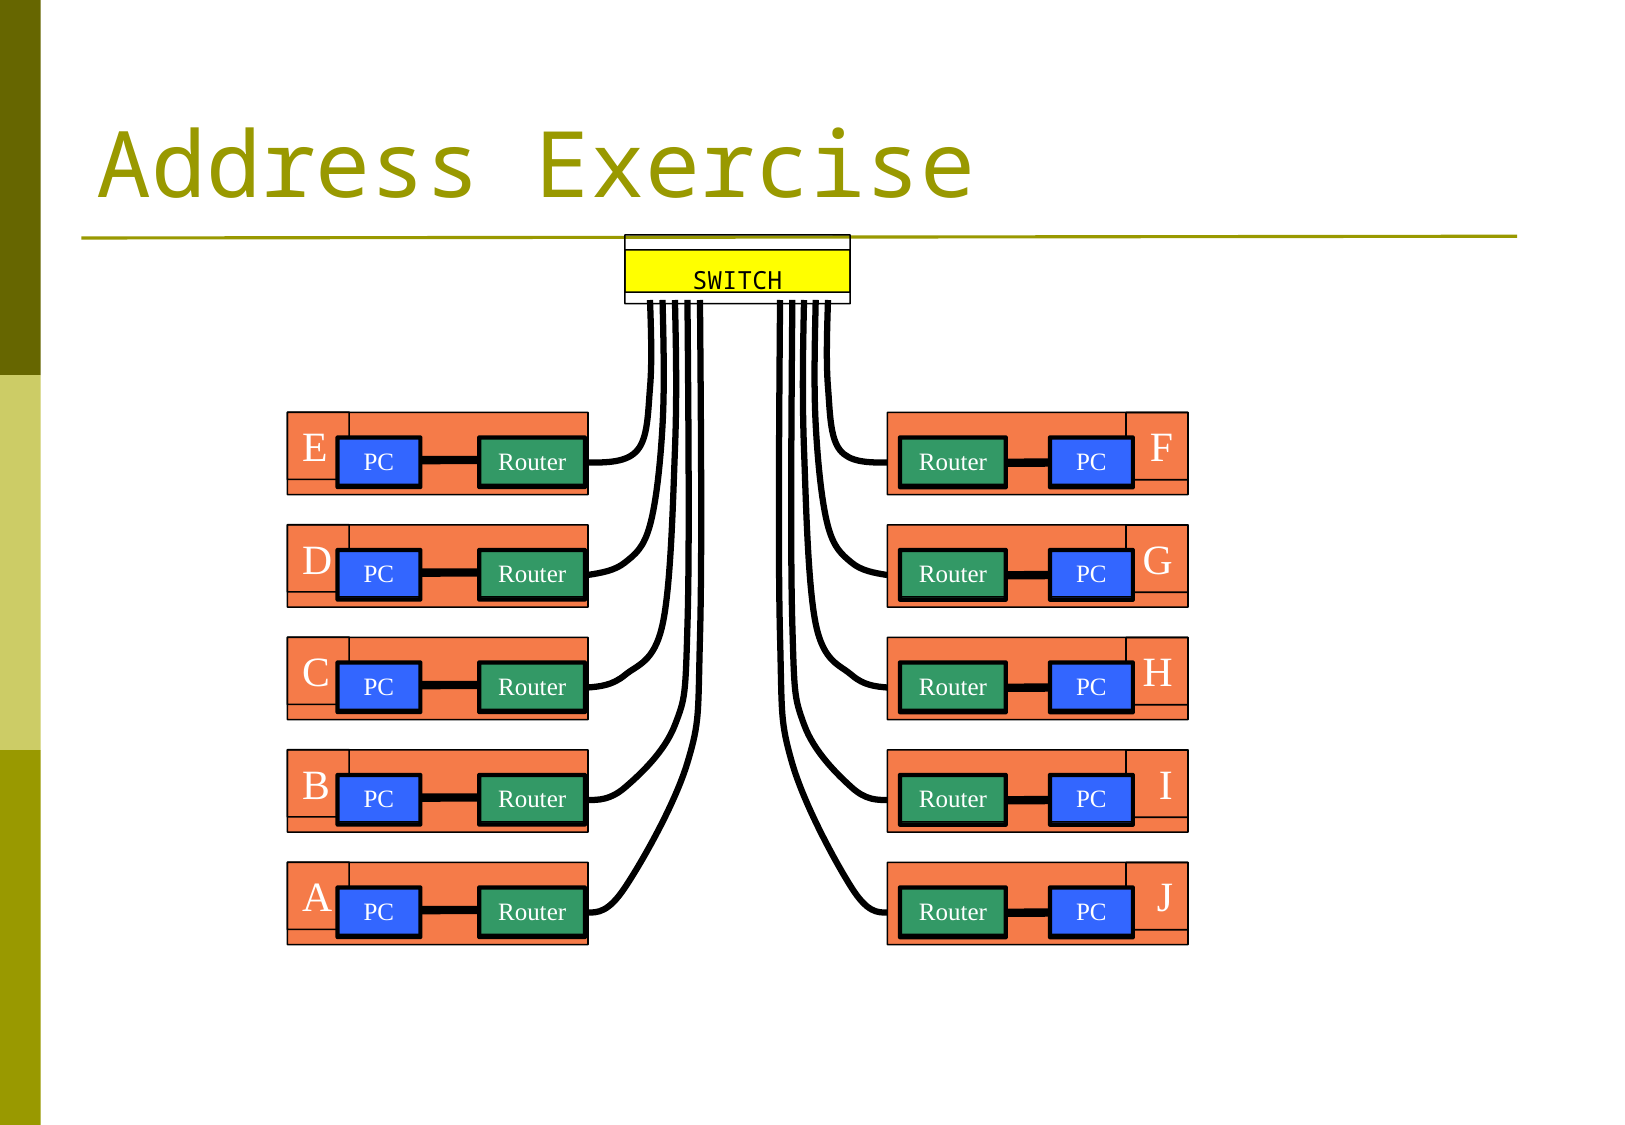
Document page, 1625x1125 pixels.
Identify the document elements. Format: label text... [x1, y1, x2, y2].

text_box SWITCH [624, 235, 851, 302]
text_box F [1126, 412, 1188, 478]
text_box B [287, 749, 350, 816]
text_box A [287, 862, 350, 928]
text_box Router [479, 774, 585, 821]
text_box [887, 749, 1189, 833]
text_box PC [337, 549, 421, 596]
text_box D [287, 524, 350, 591]
text_box PC [1050, 662, 1133, 708]
text_box [287, 637, 589, 720]
text_box PC [337, 437, 421, 483]
text_box Router [900, 549, 1006, 596]
text_box PC [1050, 774, 1133, 821]
text_box PC [1050, 887, 1133, 933]
text_box Router [479, 662, 585, 708]
text_box Router [479, 549, 585, 596]
text_box PC [337, 774, 421, 821]
text_box E [287, 412, 350, 478]
text_box [287, 412, 589, 495]
text_box PC [1050, 549, 1133, 596]
title Address Exercise [81, 45, 1544, 233]
text_box Router [479, 437, 585, 483]
text_box [287, 749, 589, 833]
text_box [887, 524, 1189, 608]
text_box J [1126, 862, 1188, 928]
text_box [887, 862, 1189, 945]
text_box H [1126, 637, 1188, 703]
text_box PC [1050, 437, 1133, 483]
text_box [350, 524, 589, 571]
text_box [287, 572, 589, 608]
text_box C [287, 637, 350, 703]
text_box G [1126, 525, 1188, 591]
text_box Router [900, 437, 1006, 483]
text_box Router [900, 662, 1006, 708]
text_box PC [337, 887, 421, 933]
text_box [887, 412, 1189, 495]
text_box Router [900, 774, 1006, 821]
text_box Router [479, 887, 585, 933]
text_box PC [337, 662, 421, 708]
text_box I [1126, 750, 1188, 816]
text_box Router [900, 887, 1006, 933]
text_box [887, 637, 1189, 720]
text_box [287, 862, 589, 945]
